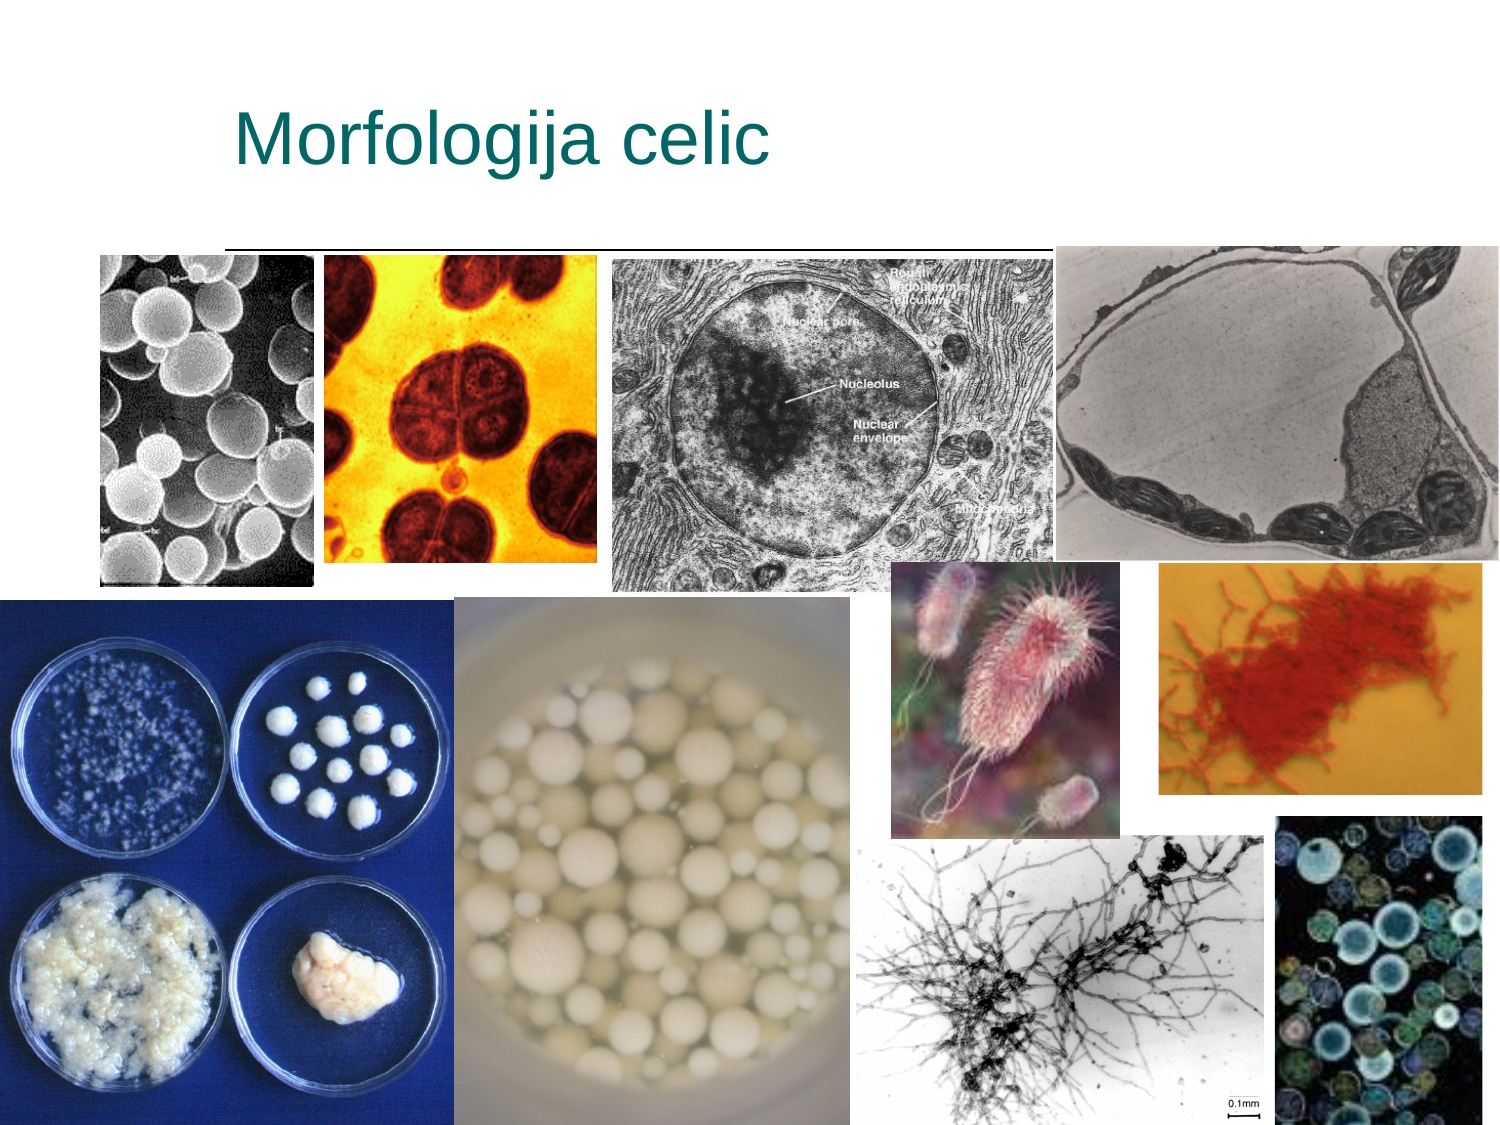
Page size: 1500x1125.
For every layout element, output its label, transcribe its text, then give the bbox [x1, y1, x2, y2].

picture [1274, 816, 1483, 1125]
picture [608, 243, 1500, 1125]
picture [100, 255, 314, 587]
picture [454, 597, 850, 1125]
title Morfologija celic [218, 0, 1419, 188]
picture [324, 255, 597, 563]
text_box [0, 600, 454, 1125]
